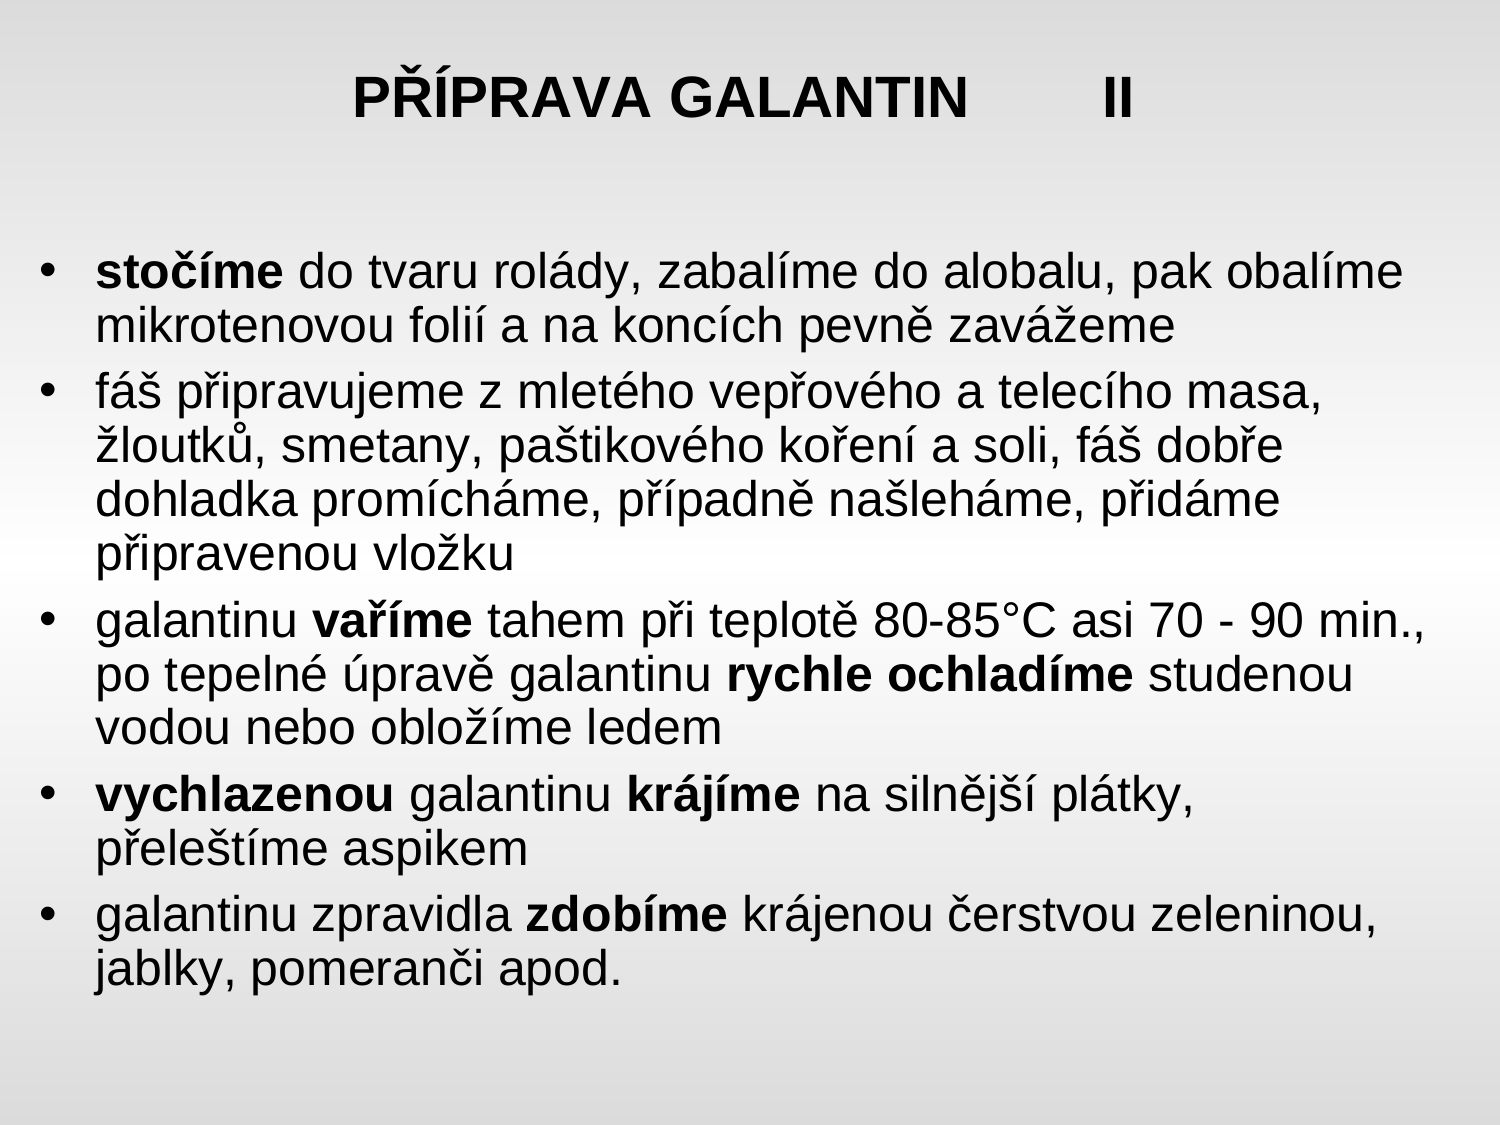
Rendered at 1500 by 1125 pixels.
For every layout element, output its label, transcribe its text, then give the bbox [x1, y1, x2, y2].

title PŘÍPRAVA GALANTIN II [62, 49, 1426, 138]
list stočíme do tvaru rolády, zabalíme do alobalu, pak obalíme mikrotenovou folií a na koncích pevně zavážeme fáš připravujeme z mletého vepřového a telecího masa, žloutků, smetany, paštikového koření a soli, fáš dobře dohladka promícháme, případně našleháme, přidáme připravenou vložku galantinu vaříme tahem při teplotě 80-85°C asi 70 - 90 min., po tepelné úpravě galantinu rychle ochladíme studenou vodou nebo obložíme ledem vychlazenou galantinu krájíme na silnější plátky, přeleštíme aspikem galantinu zpravidla zdobíme krájenou čerstvou zeleninou, jablky, pomeranči apod. [24, 237, 1450, 1038]
